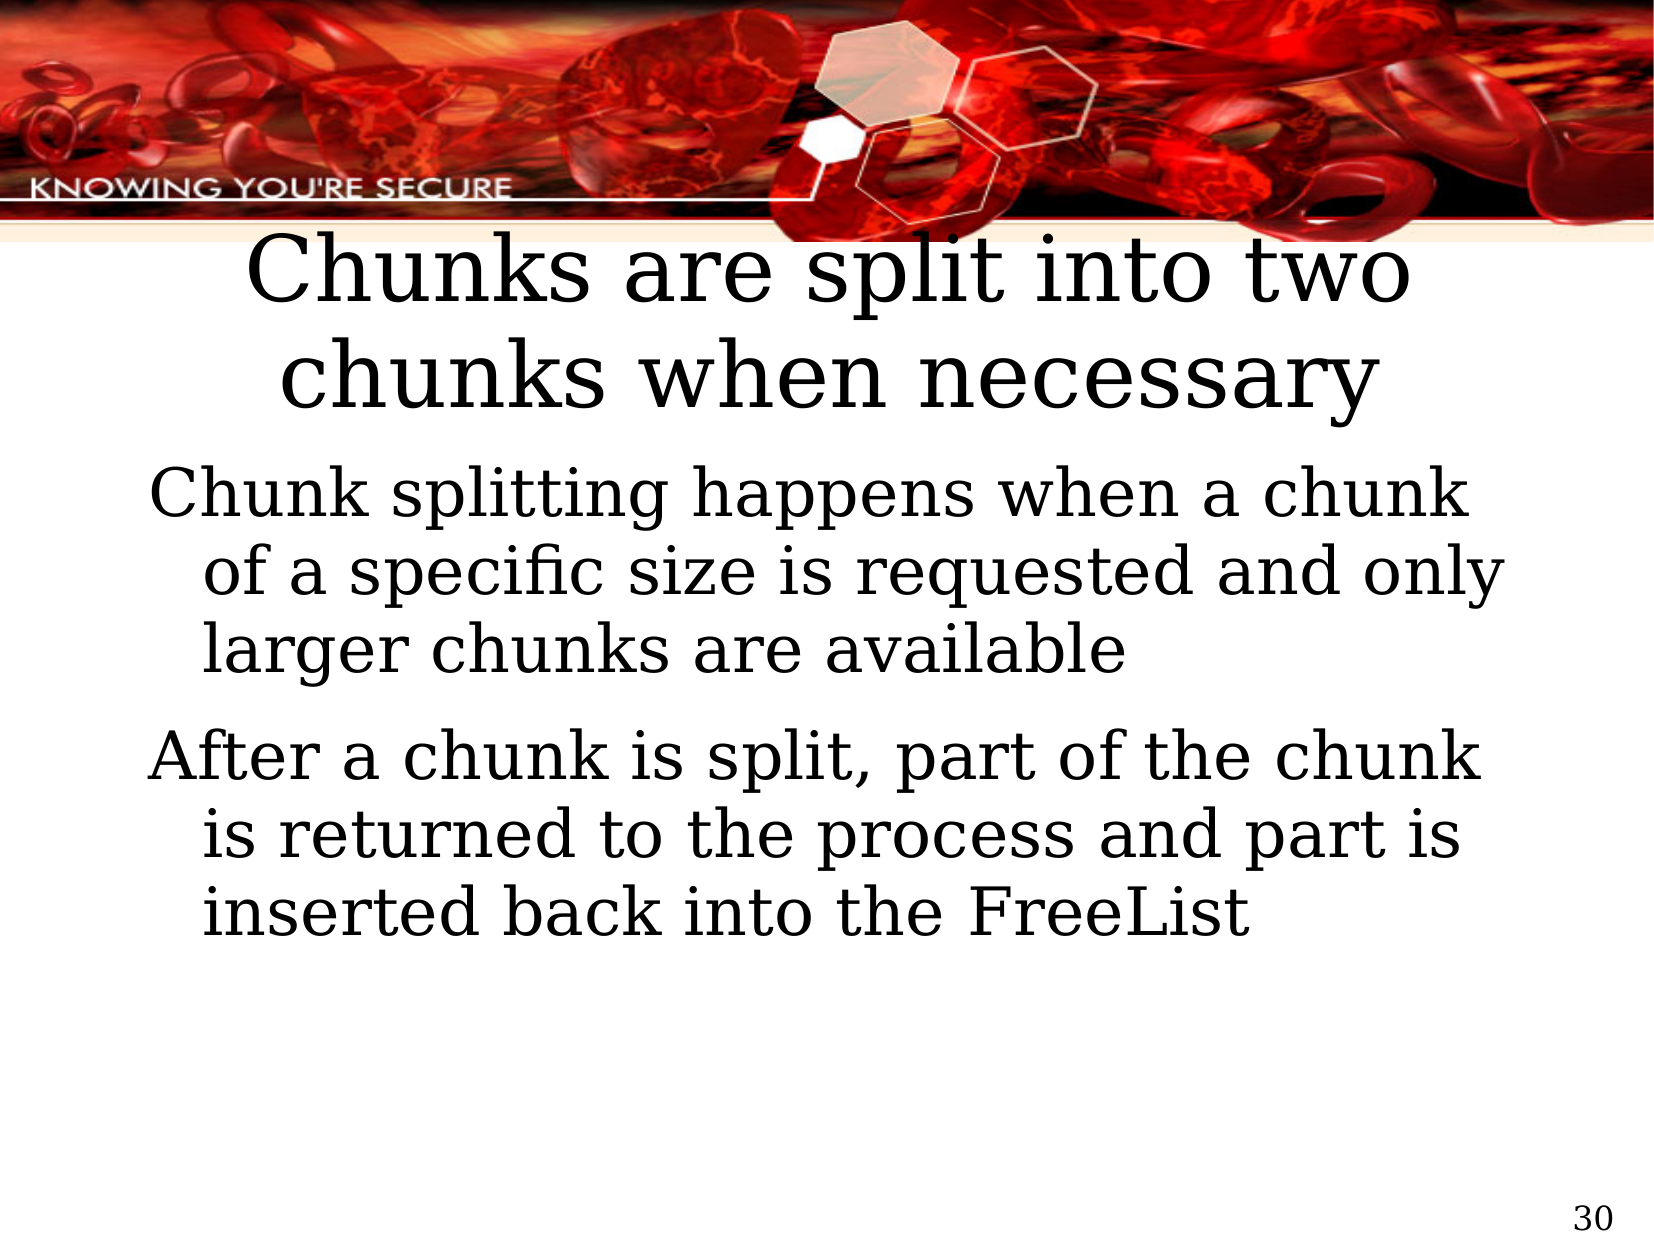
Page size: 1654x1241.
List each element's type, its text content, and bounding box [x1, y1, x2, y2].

title Chunks are split into two chunks when necessary [123, 215, 1536, 430]
picture [0, 0, 1654, 242]
list Chunk splitting happens when a chunk of a specific size is requested and only larger chunks are available After a chunk is split, part of the chunk is returned to the process and part is inserted back into the FreeList [131, 454, 1544, 1189]
